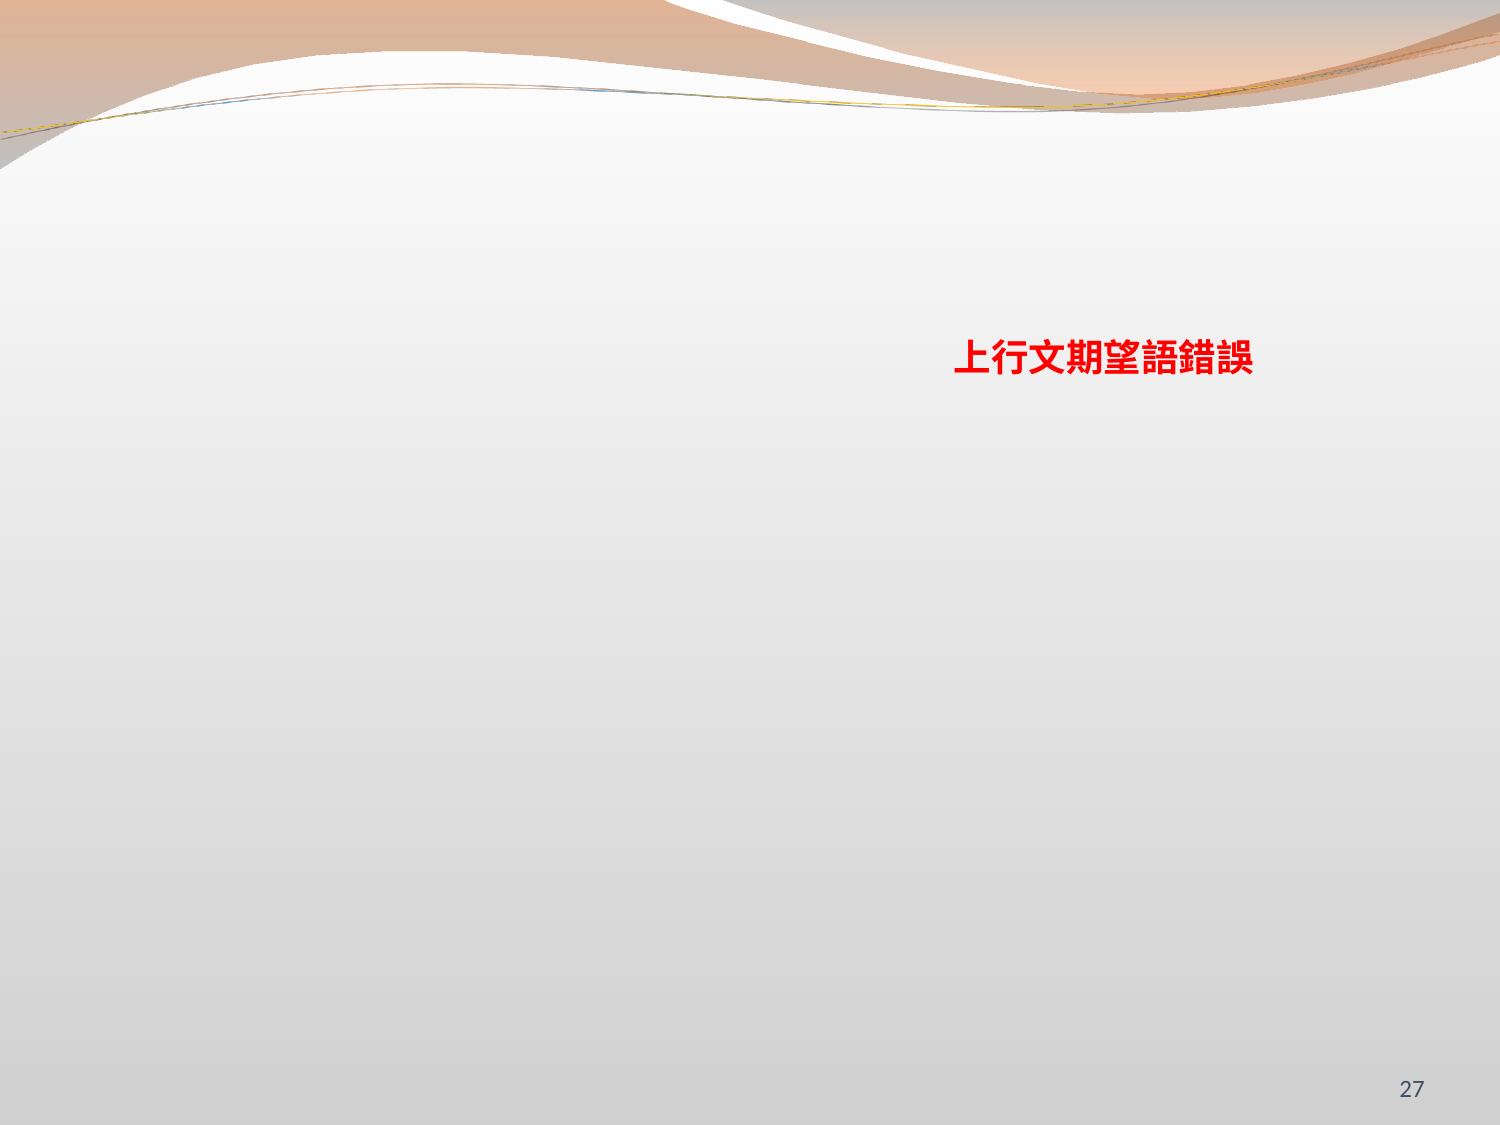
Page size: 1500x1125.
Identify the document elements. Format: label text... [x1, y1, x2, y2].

text_box 上行文期望語錯誤 [938, 326, 1282, 387]
picture [0, 31, 1500, 1125]
